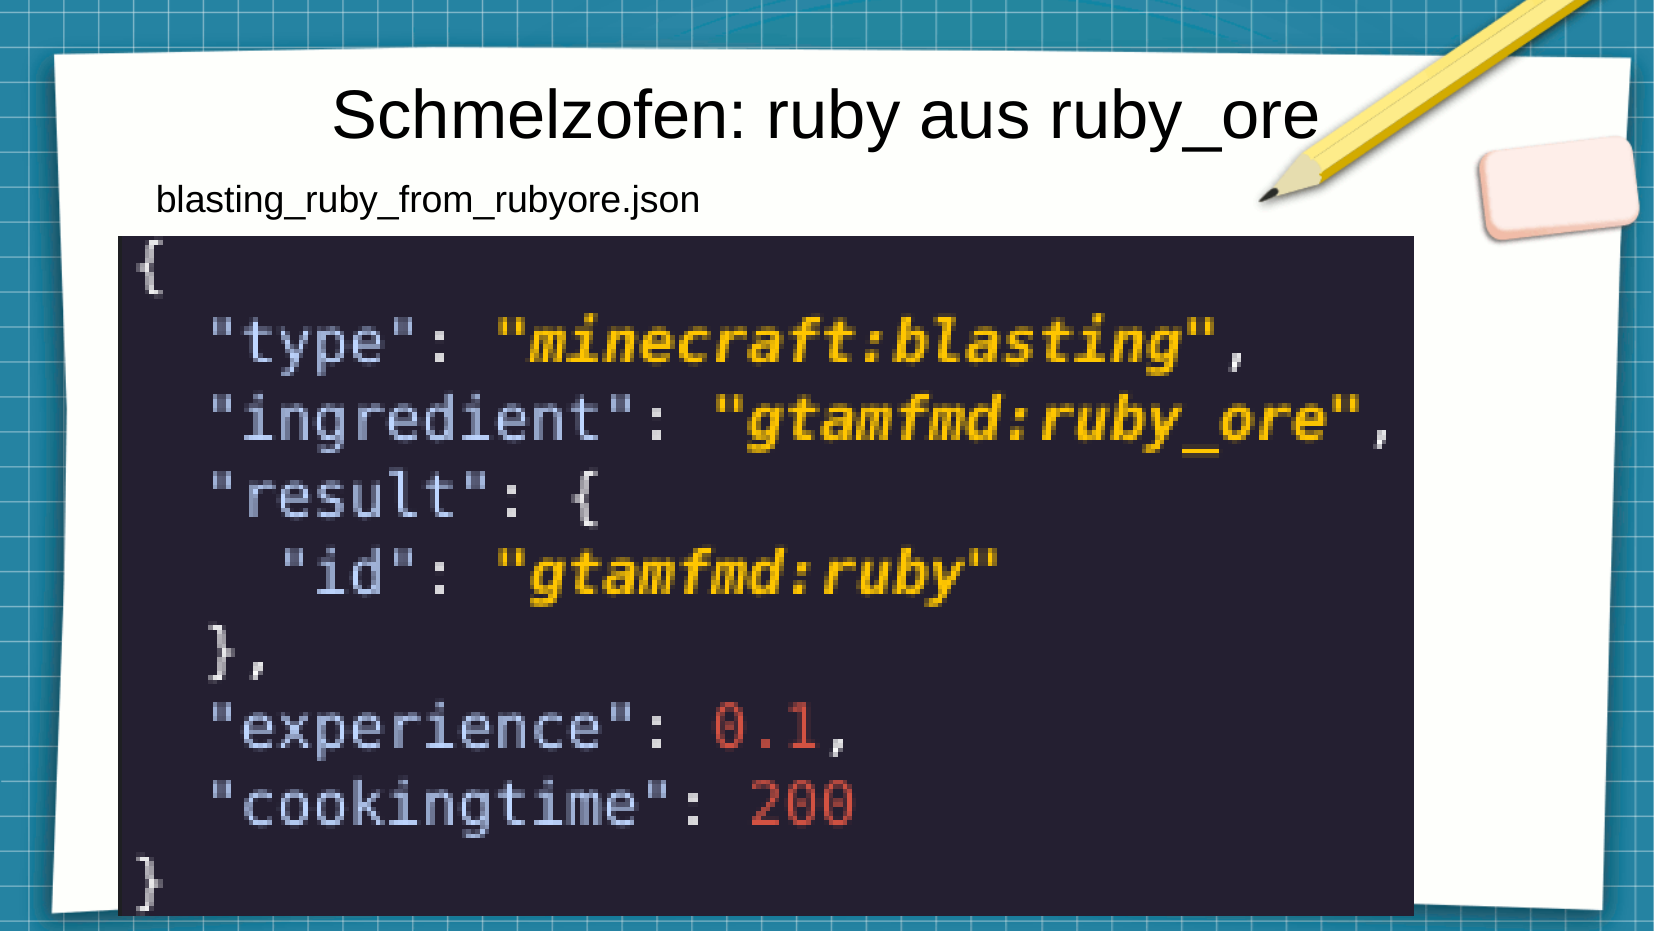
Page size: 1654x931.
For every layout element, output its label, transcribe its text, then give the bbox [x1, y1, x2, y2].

title Schmelzofen: ruby aus ruby_ore [82, 37, 1571, 193]
picture [0, 0, 1654, 931]
text_box blasting_ruby_from_rubyore.json [118, 171, 739, 231]
